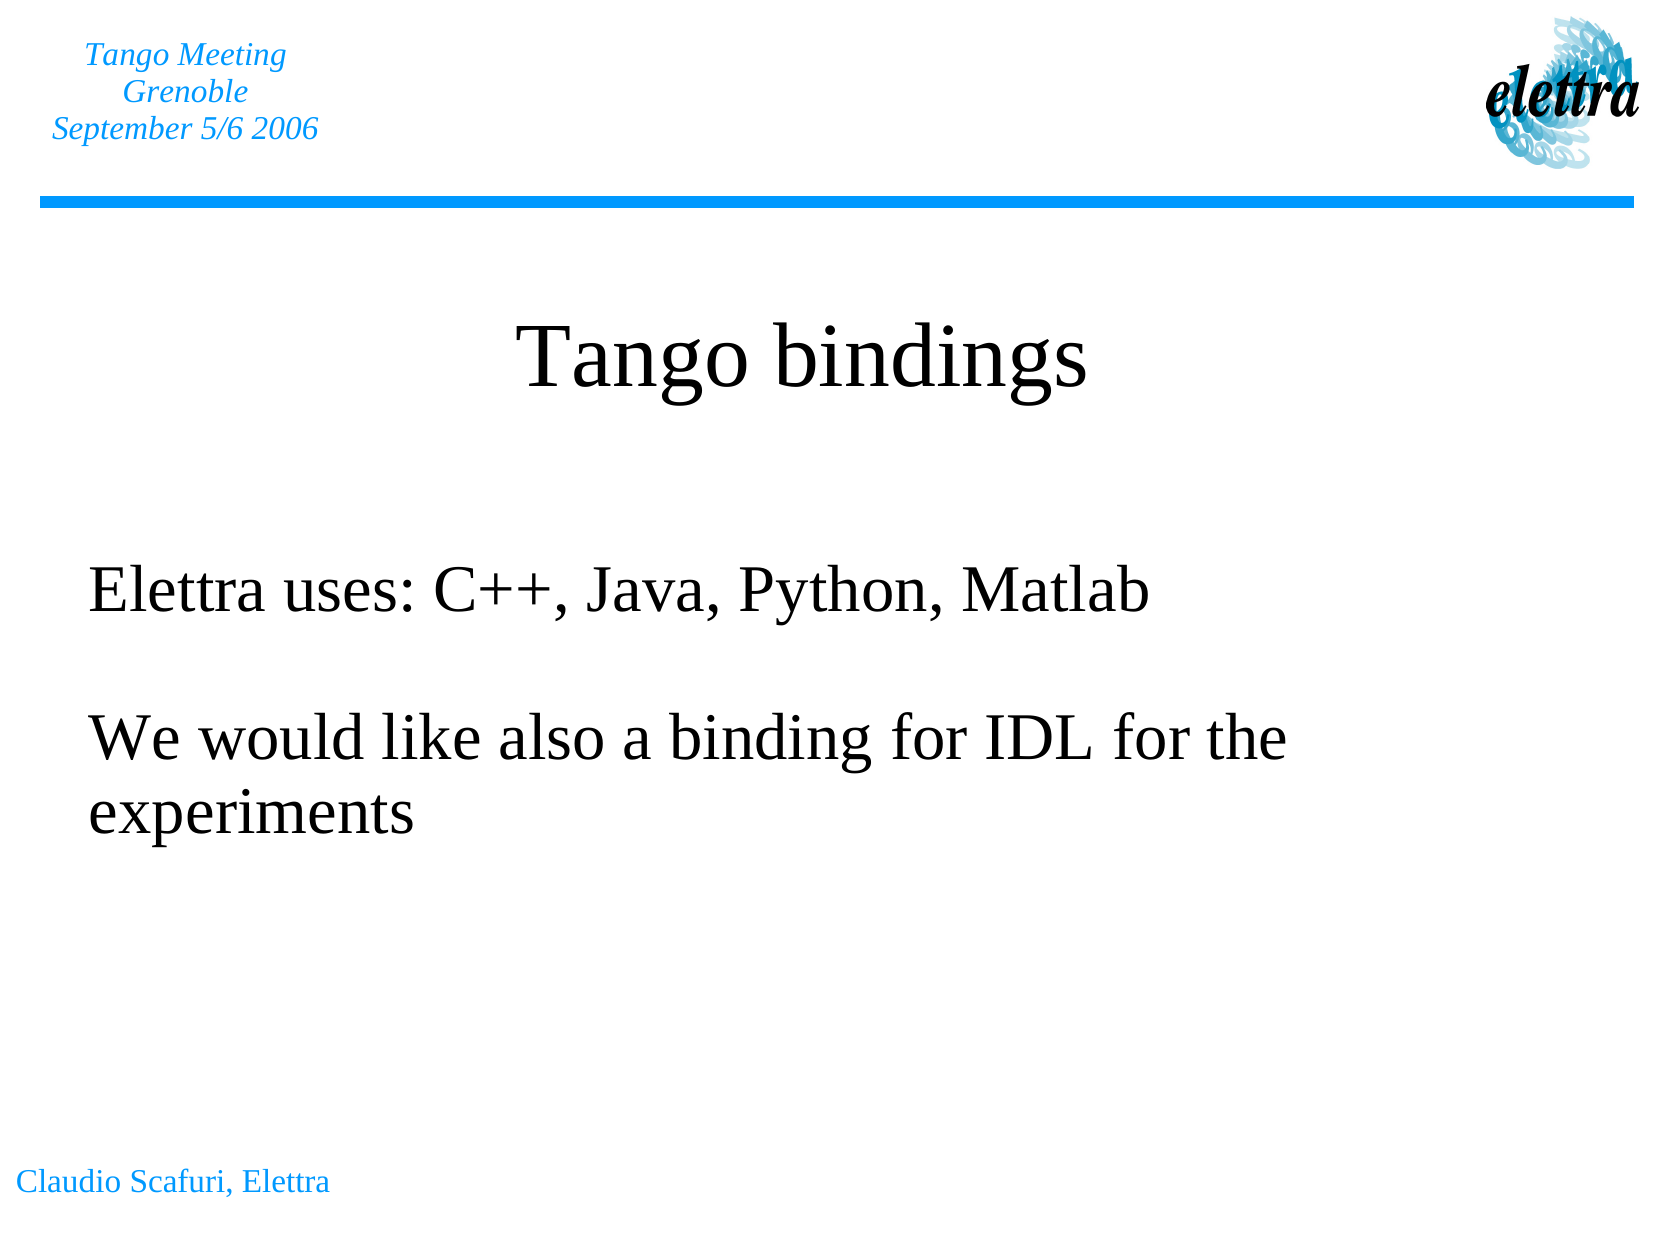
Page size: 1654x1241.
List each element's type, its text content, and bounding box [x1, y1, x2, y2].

subtitle Elettra uses: C++, Java, Python, Matlab We would like also a binding for IDL for the experiments [88, 471, 1501, 929]
title Tango bindings [97, 252, 1510, 460]
picture [1486, 16, 1639, 169]
